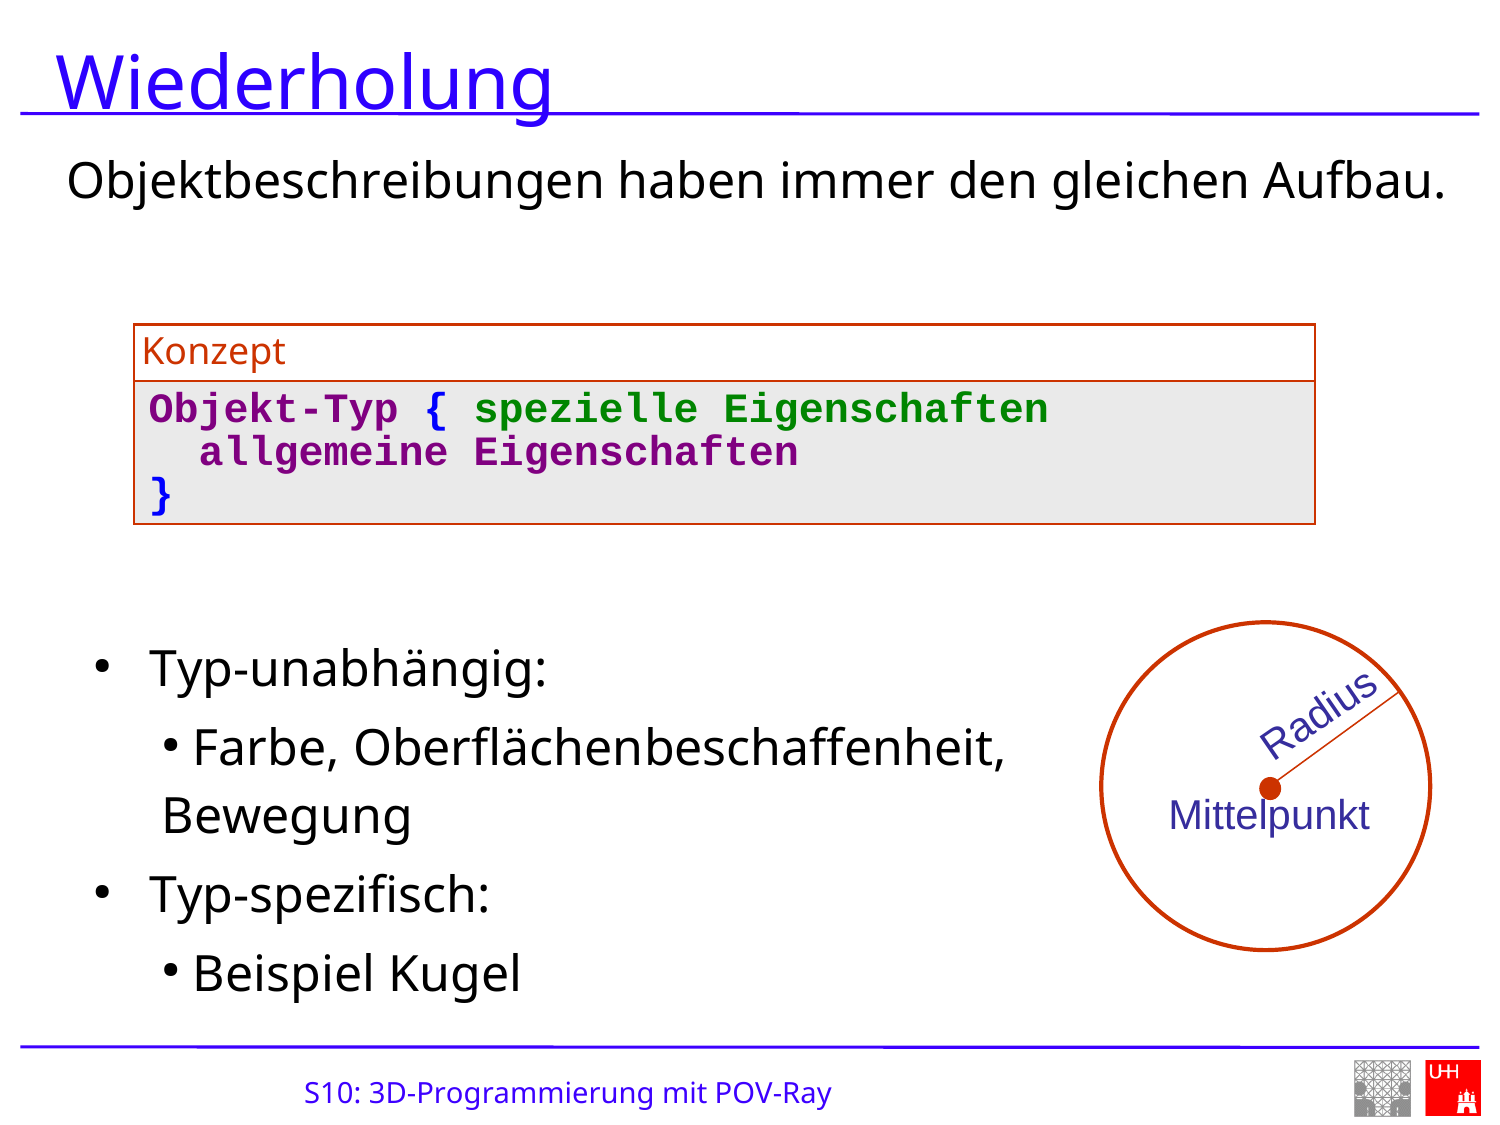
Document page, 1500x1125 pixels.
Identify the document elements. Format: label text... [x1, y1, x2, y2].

picture [1422, 1058, 1483, 1119]
list Objektbeschreibungen haben immer den gleichen Aufbau. [52, 148, 1463, 256]
text_box Mittelpunkt [1156, 797, 1382, 882]
text_box Konzept [133, 324, 1315, 381]
title Wiederholung [29, 10, 1152, 115]
text_box [1260, 777, 1281, 800]
picture [1352, 1058, 1414, 1119]
text_box Objekt-Typ { spezielle Eigenschaften allgemeine Eigenschaften } [133, 381, 1315, 524]
text_box Radius [1249, 634, 1447, 806]
text_box Typ-unabhängig: Farbe, Oberflächenbeschaffenheit, Bewegung Typ-spezifisch: Beispiel Kugel [79, 633, 1093, 1004]
